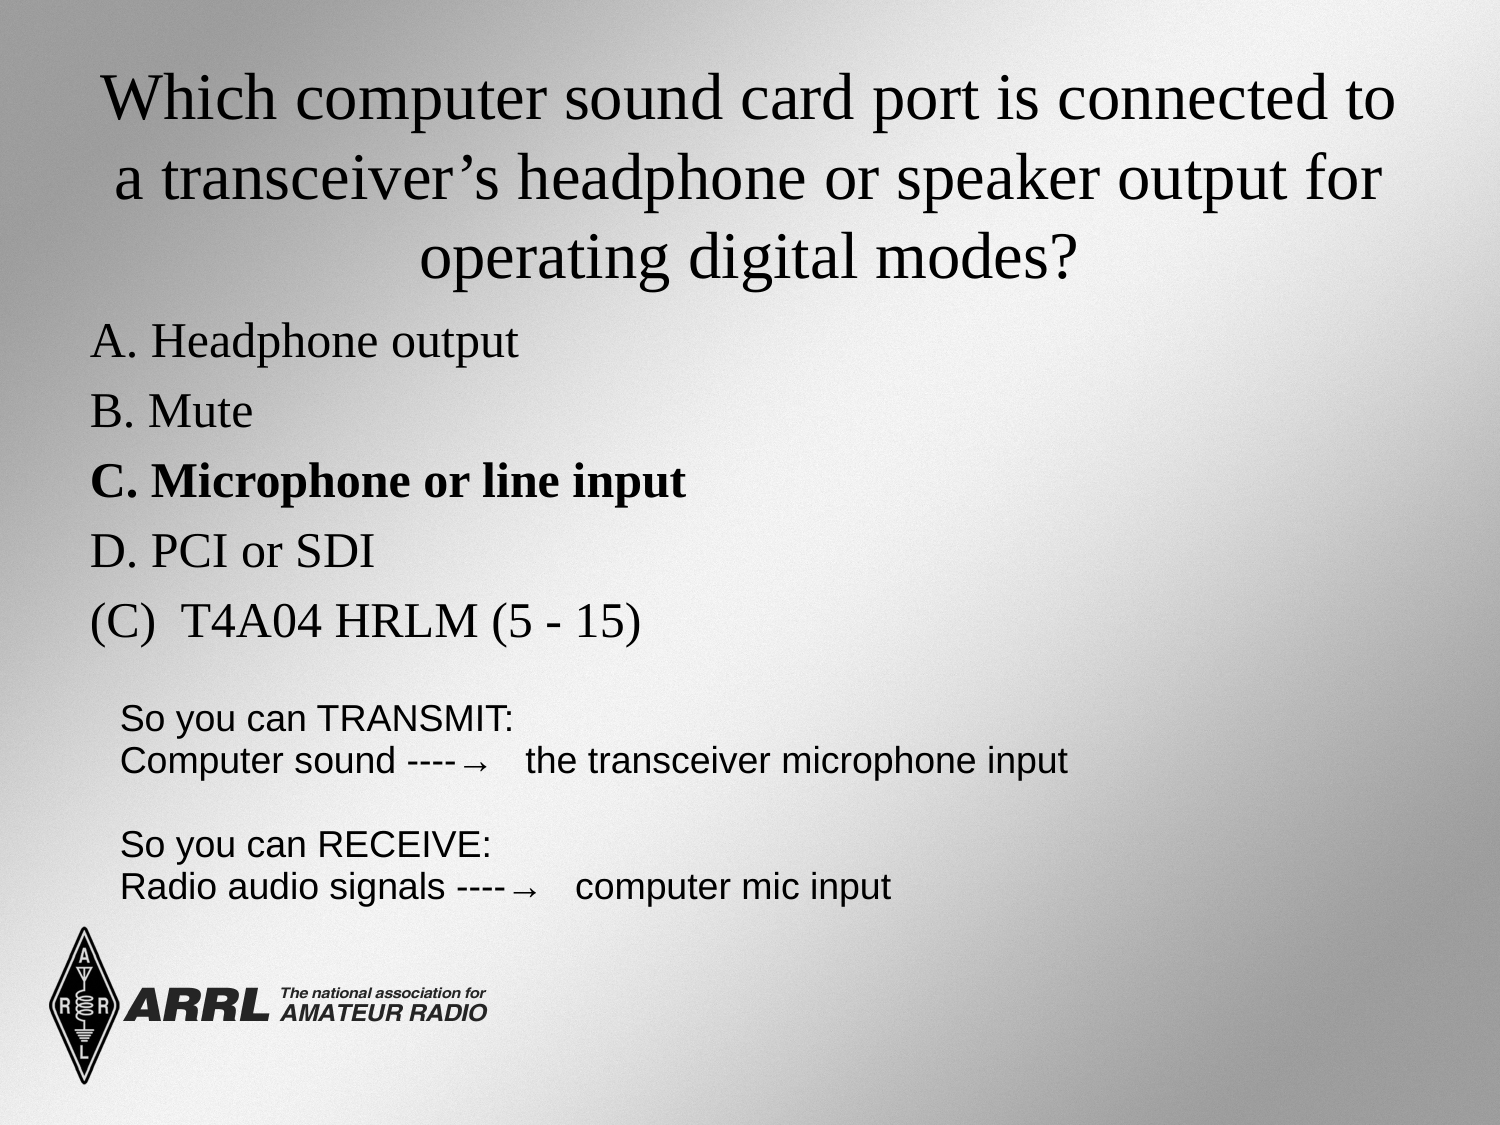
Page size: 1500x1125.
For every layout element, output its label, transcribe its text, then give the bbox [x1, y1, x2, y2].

picture [0, 0, 1500, 1125]
list A. Headphone output B. Mute C. Microphone or line input D. PCI or SDI (C) T4A04 HRLM (5 - 15) [75, 299, 1425, 1005]
text_box So you can TRANSMIT: Computer sound ----→ the transceiver microphone input So you can RECEIVE: Radio audio signals ----→ computer mic input [105, 690, 1084, 915]
title Which computer sound card port is connected to a transceiver’s headphone or speaker output for operating digital modes? [75, 45, 1425, 233]
